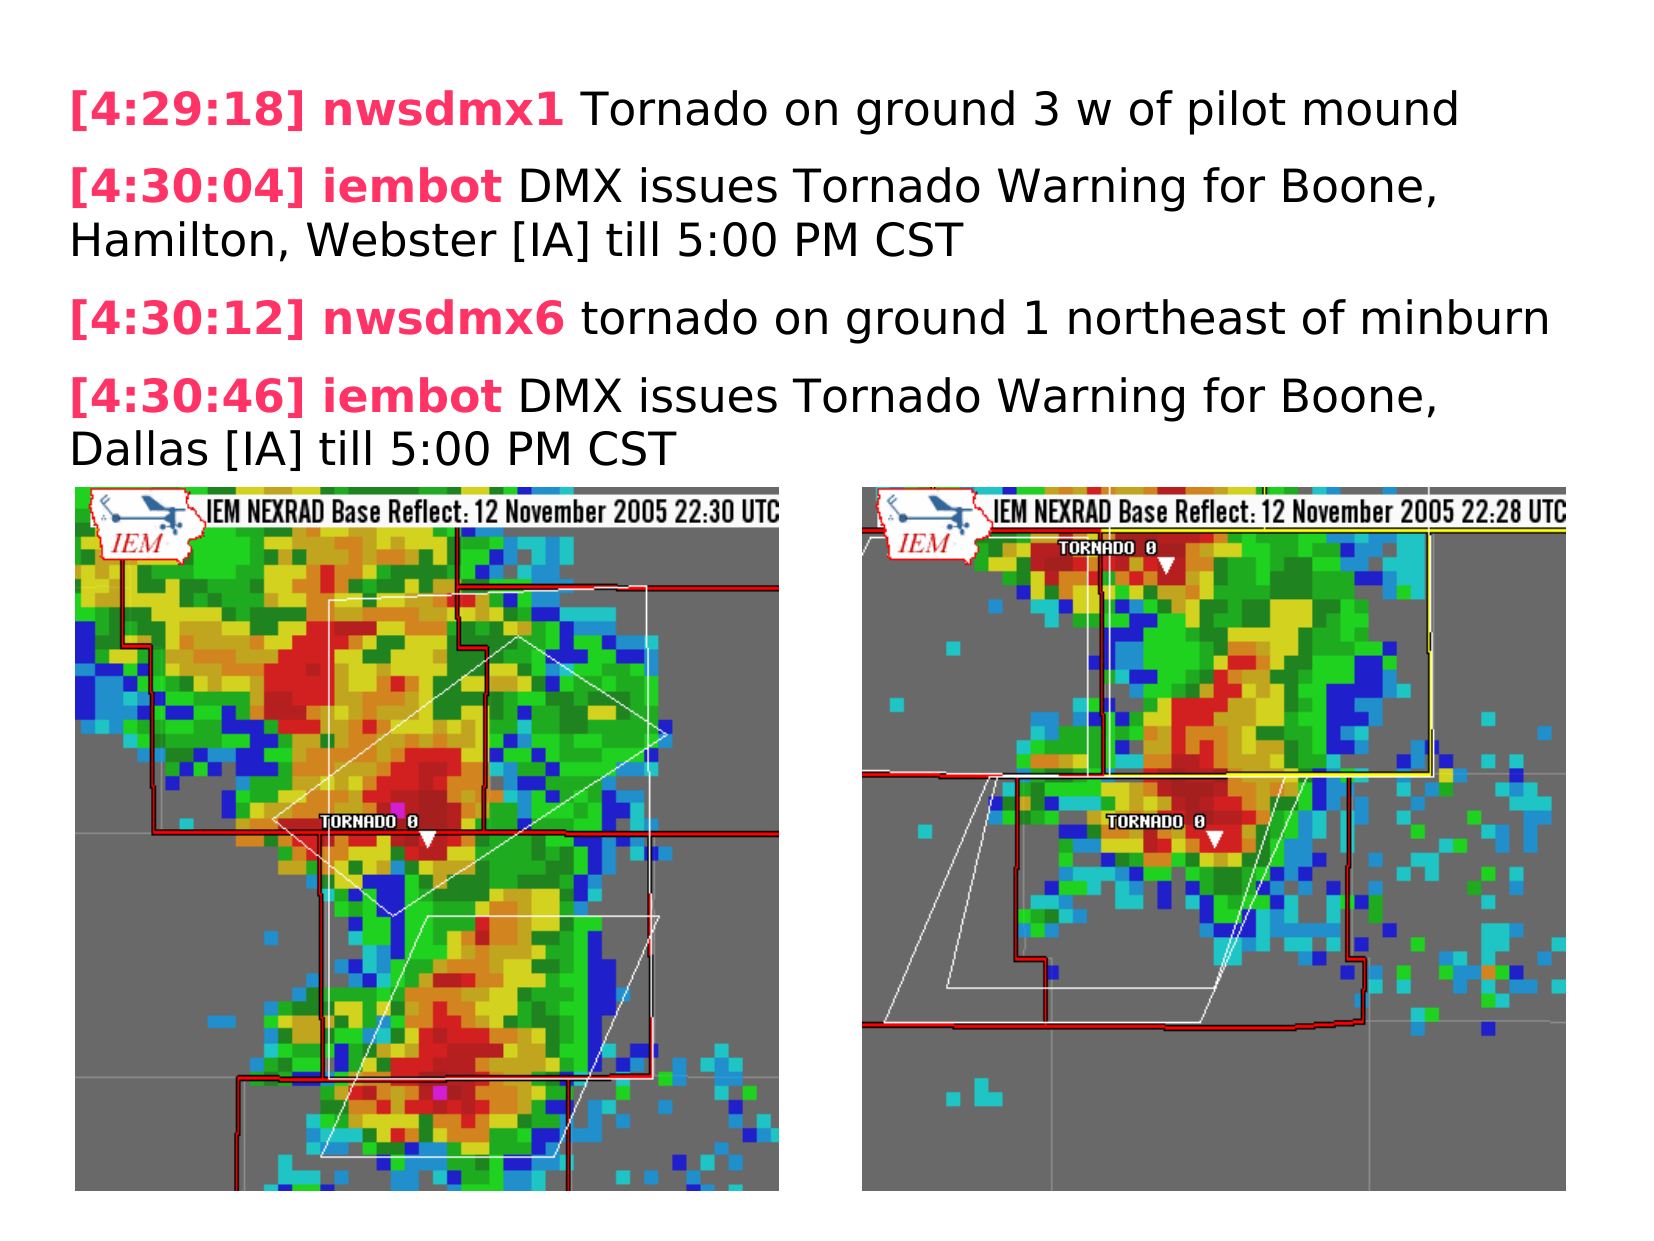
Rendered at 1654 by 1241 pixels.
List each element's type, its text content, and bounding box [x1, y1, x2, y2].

picture [862, 487, 1566, 1191]
picture [75, 487, 779, 1191]
text_box [4:29:18] nwsdmx1 Tornado on ground 3 w of pilot mound [4:30:04] iembot DMX issues Tornado Warning for Boone, Hamilton, Webster [IA] till 5:00 PM CST [4:30:12] nwsdmx6 tornado on ground 1 northeast of minburn [4:30:46] iembot DMX issues Tornado Warning for Boone, Dallas [IA] till 5:00 PM CST [54, 75, 1576, 484]
